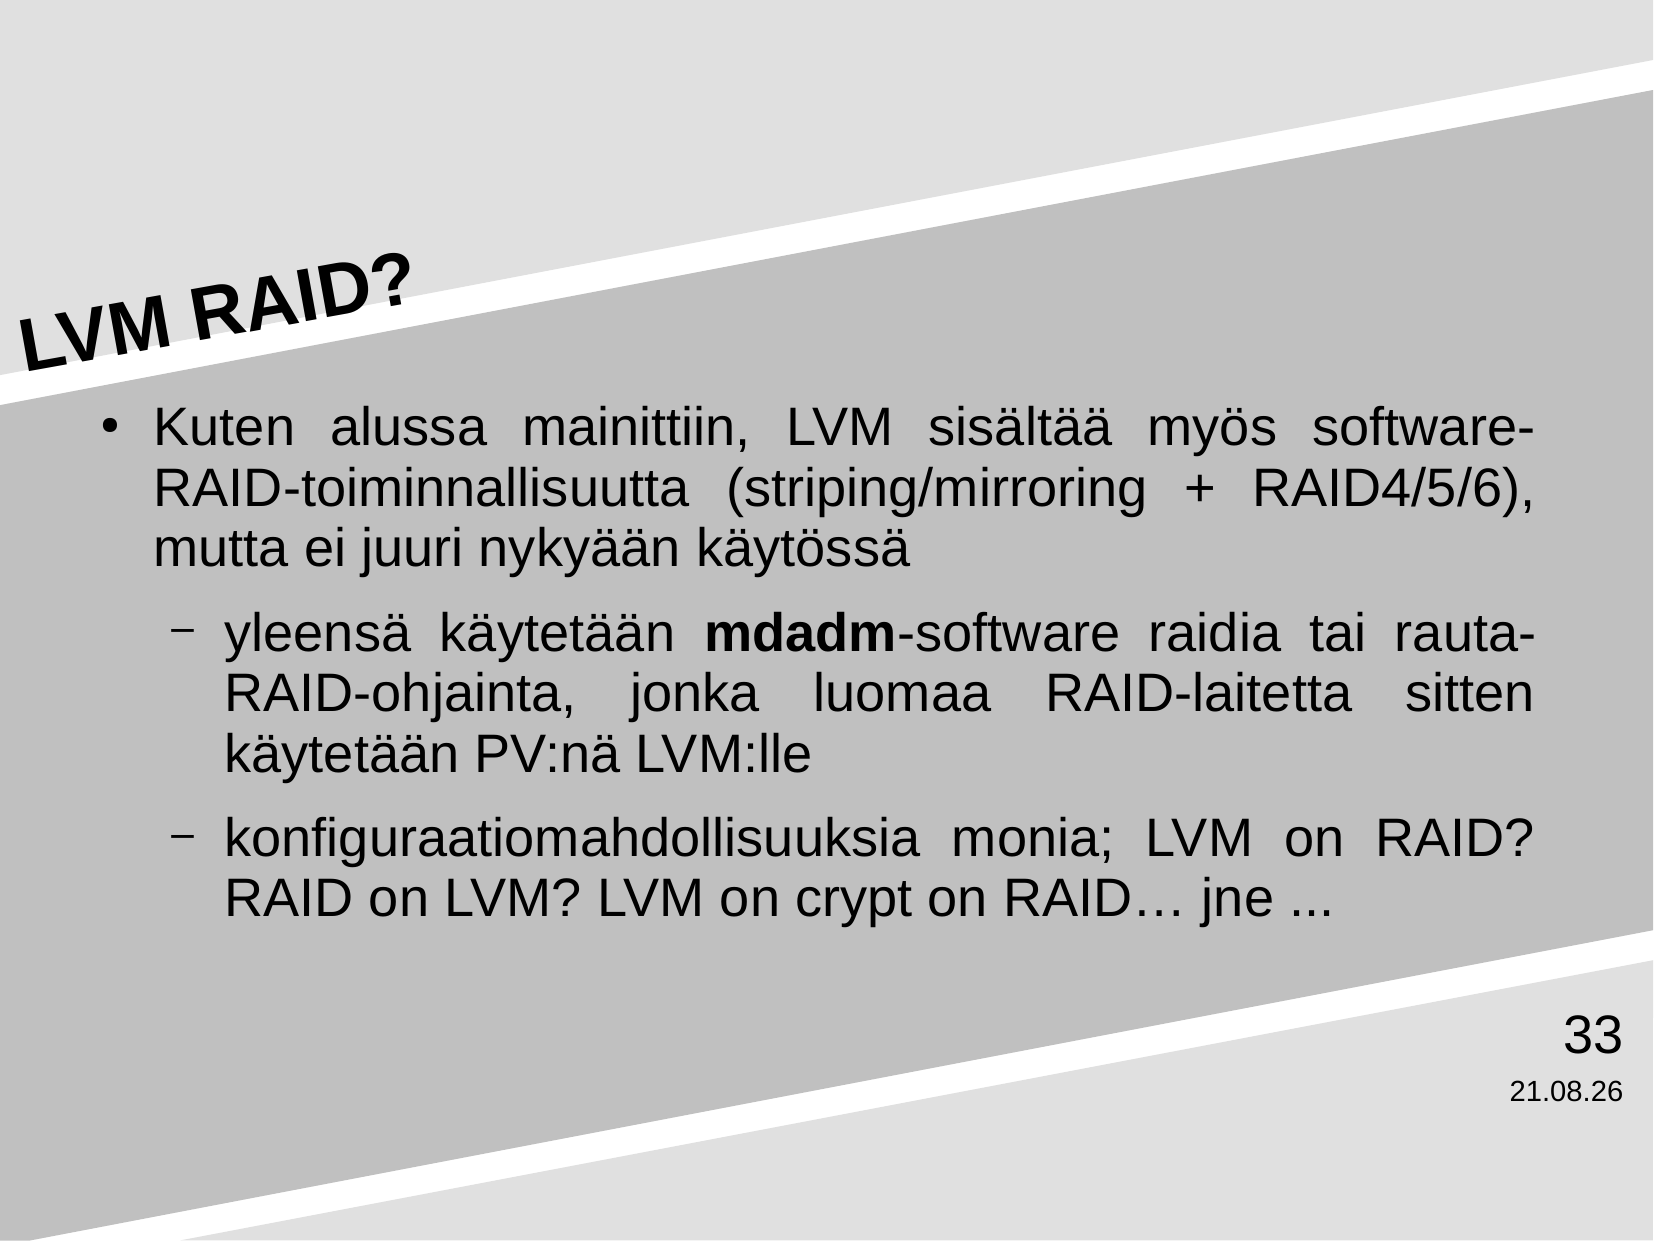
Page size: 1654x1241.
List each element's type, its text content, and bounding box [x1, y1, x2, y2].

title LVM RAID? [0, 0, 1522, 455]
list Kuten alussa mainittiin, LVM sisältää myös software-RAID-toiminnallisuutta (striping/mirroring + RAID4/5/6), mutta ei juuri nykyään käytössä yleensä käytetään mdadm-software raidia tai rauta-RAID-ohjainta, jonka luomaa RAID-laitetta sitten käytetään PV:nä LVM:lle konfiguraatiomahdollisuuksia monia; LVM on RAID? RAID on LVM? LVM on crypt on RAID… jne ... [82, 396, 1538, 1117]
